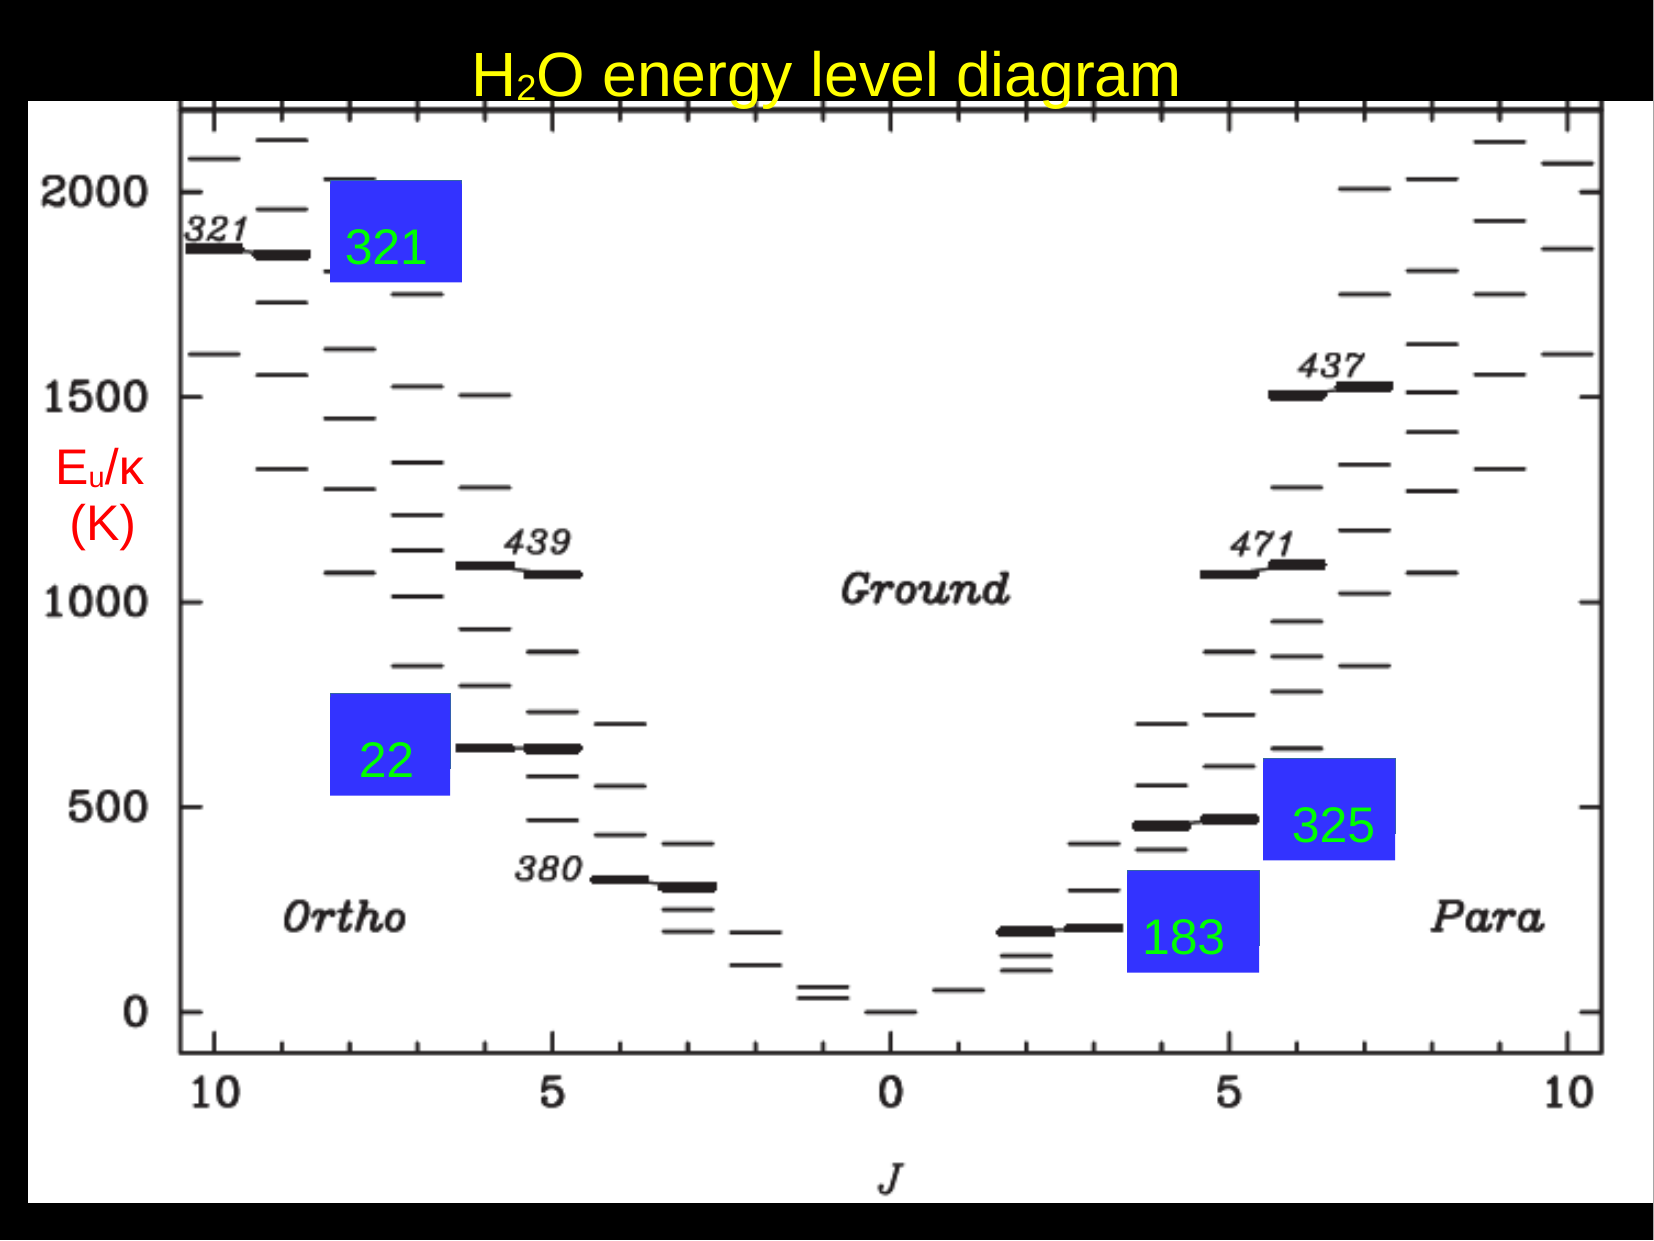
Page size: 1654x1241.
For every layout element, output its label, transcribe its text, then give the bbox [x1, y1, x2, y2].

text_box Eu/ĸ (K) [40, 431, 173, 598]
text_box H2O energy level diagram [456, 0, 1198, 104]
text_box 22 [330, 697, 451, 769]
text_box [1263, 758, 1396, 762]
picture [28, 101, 1653, 1203]
text_box 325 [1263, 762, 1396, 834]
text_box [330, 693, 451, 697]
text_box [1127, 870, 1260, 874]
text_box 321 [330, 183, 462, 256]
text_box 183 [1127, 874, 1260, 946]
